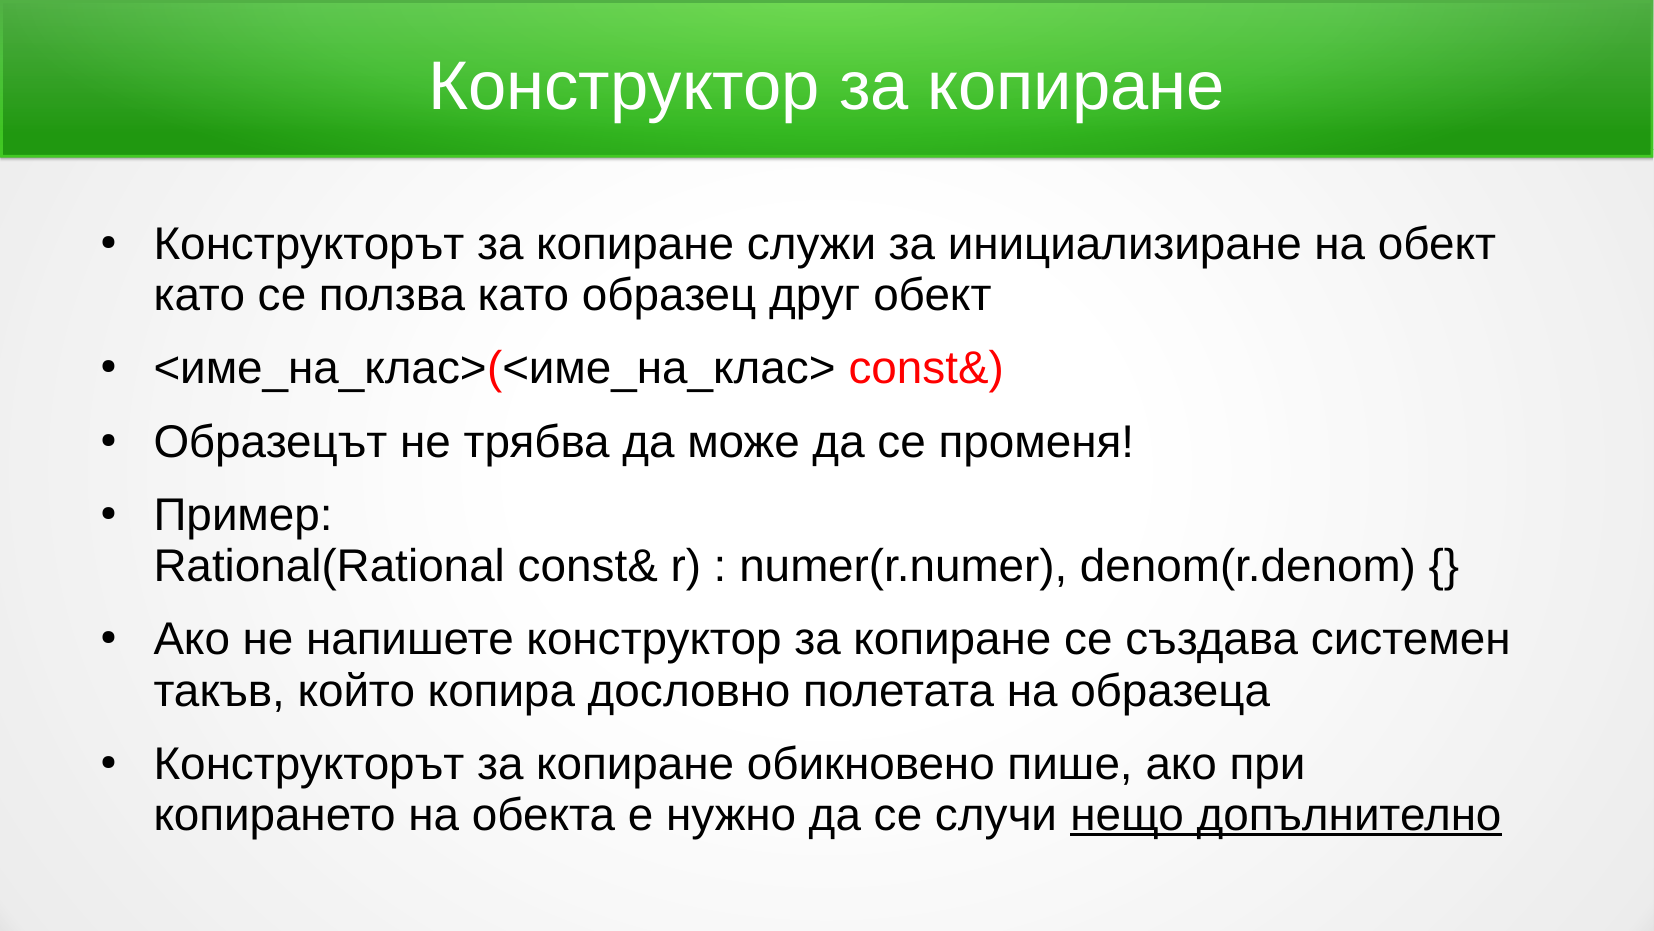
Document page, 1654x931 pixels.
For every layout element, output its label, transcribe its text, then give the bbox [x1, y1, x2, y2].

title Конструктор за копиране [82, 37, 1571, 135]
list Конструкторът за копиране служи за инициализиране на обект като се ползва като образец друг обект <име_на_клас>(<име_на_клас> const&) Образецът не трябва да може да се променя! Пример: Rational(Rational const& r) : numer(r.numer), denom(r.denom) {} Ако не напишете конструктор за копиране се създава системен такъв, който копира дословно полетата на образеца Конструкторът за копиране обикновено пише, ако при копирането на обекта е нужно да се случи нещо допълнително [82, 217, 1538, 886]
